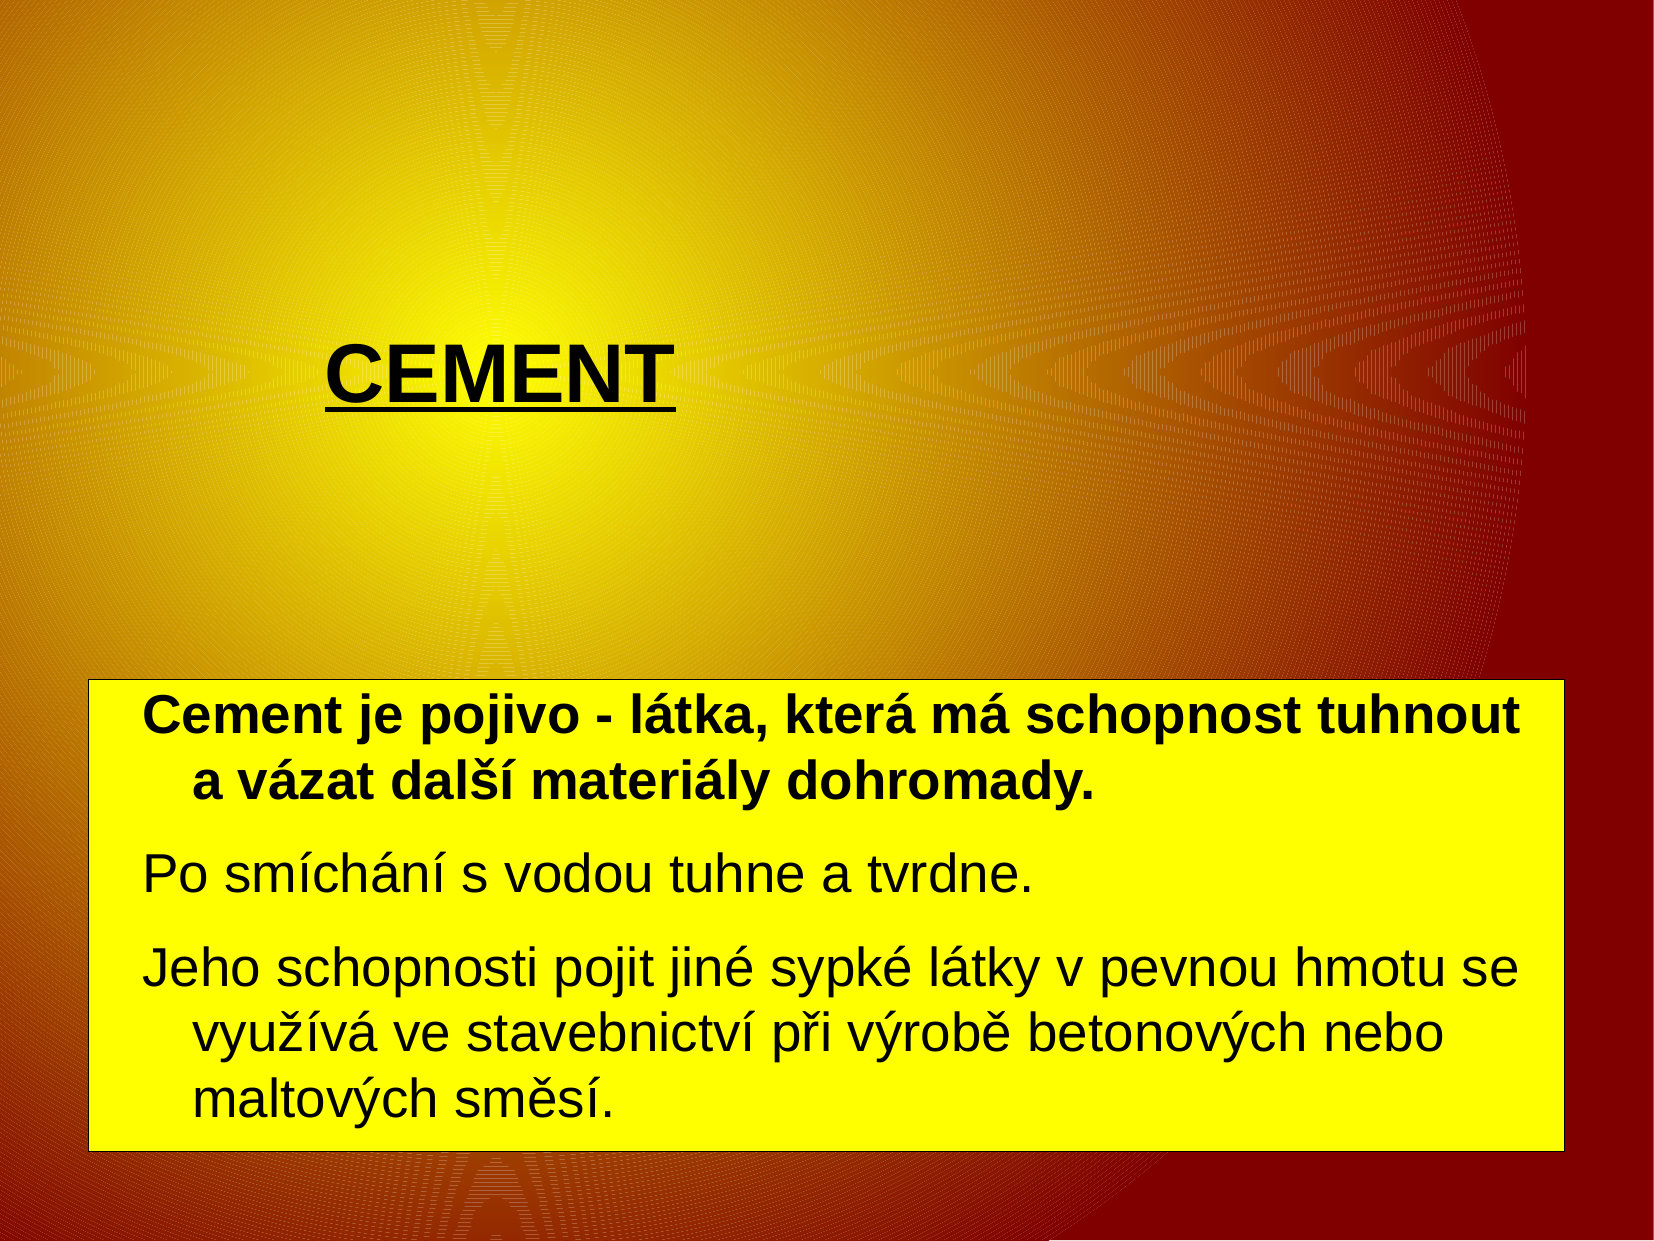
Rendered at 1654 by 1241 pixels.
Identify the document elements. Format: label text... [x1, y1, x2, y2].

list Cement je pojivo - látka, která má schopnost tuhnout a vázat další materiály dohromady. Po smíchání s vodou tuhne a tvrdne. Jeho schopnosti pojit jiné sypké látky v pevnou hmotu se využívá ve stavebnictví při výrobě betonových nebo maltových směsí. [59, 679, 1548, 1131]
title CEMENT [324, 265, 1654, 473]
text_box [89, 679, 1565, 1152]
